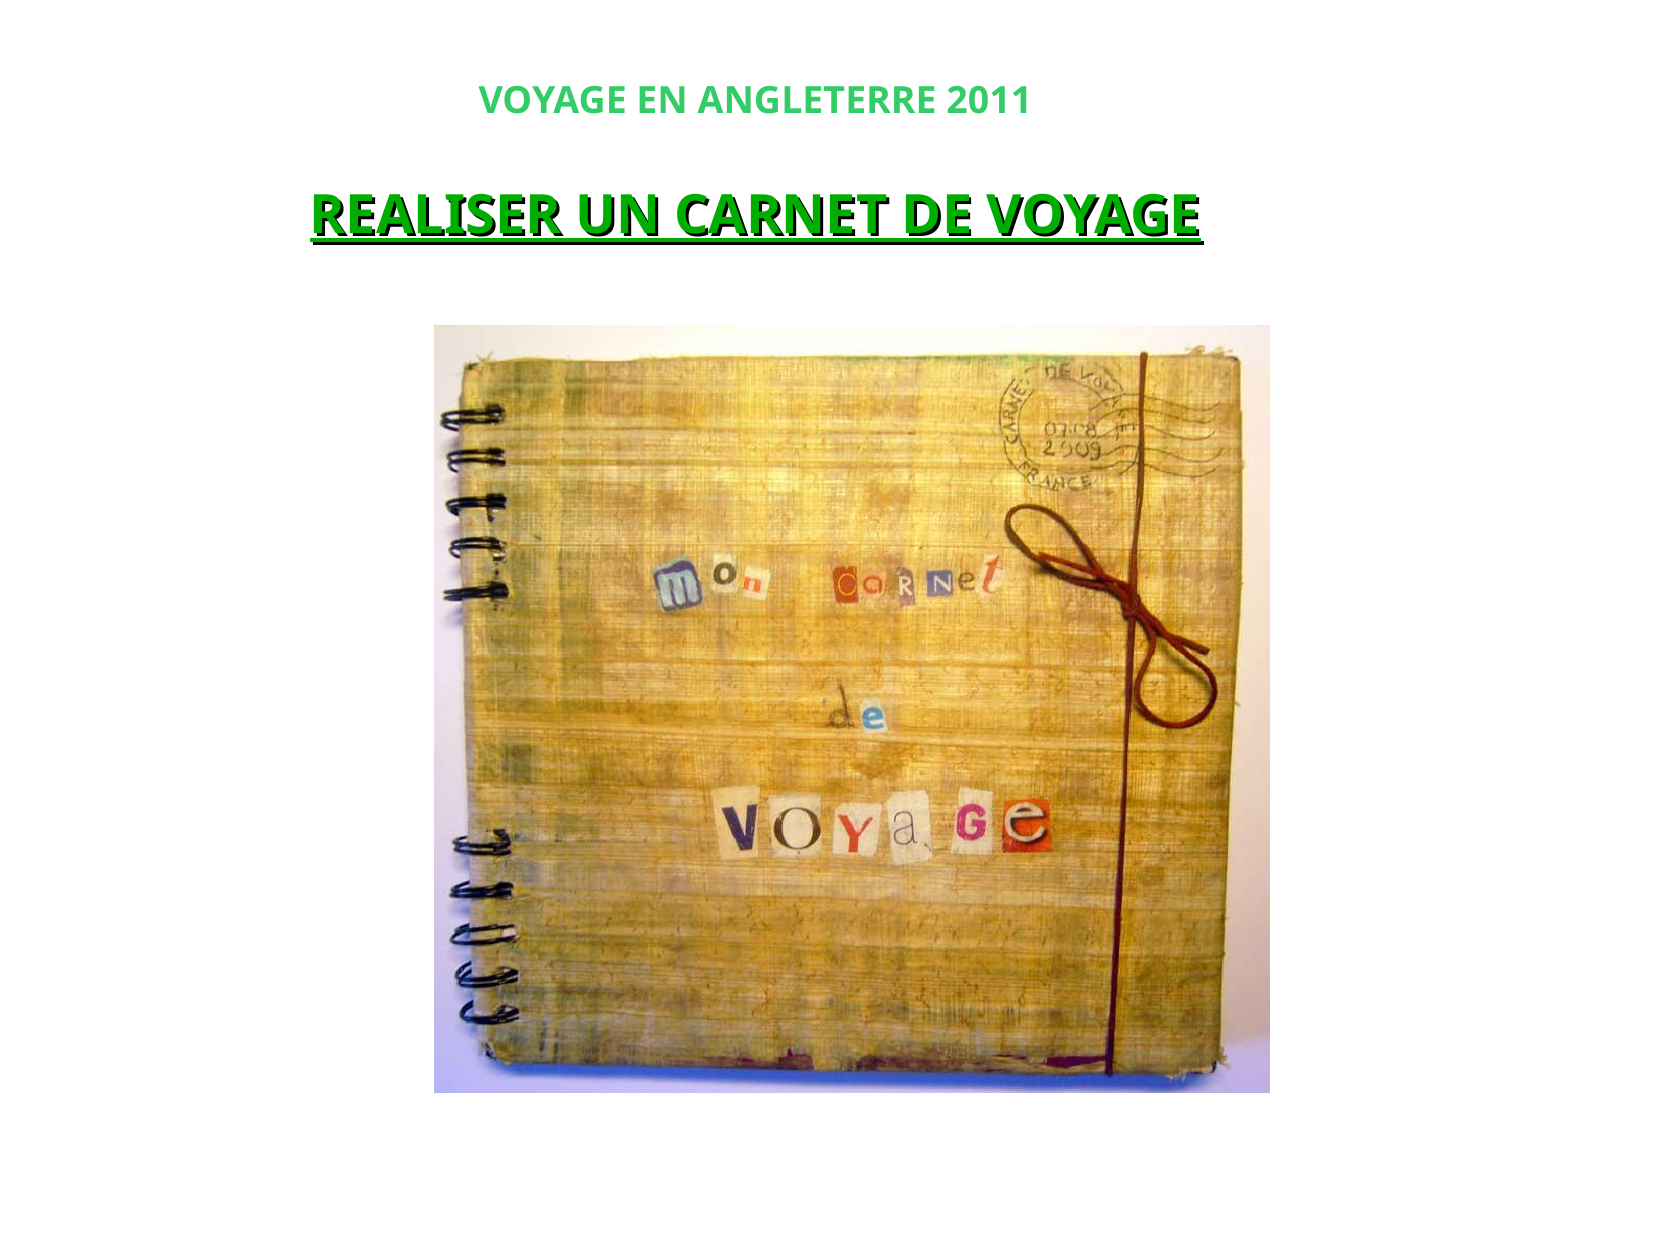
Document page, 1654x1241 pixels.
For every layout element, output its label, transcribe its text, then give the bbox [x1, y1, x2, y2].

text_box VOYAGE EN ANGLETERRE 2011 REALISER UN CARNET DE VOYAGE [295, 65, 1418, 262]
picture [434, 325, 1270, 1093]
